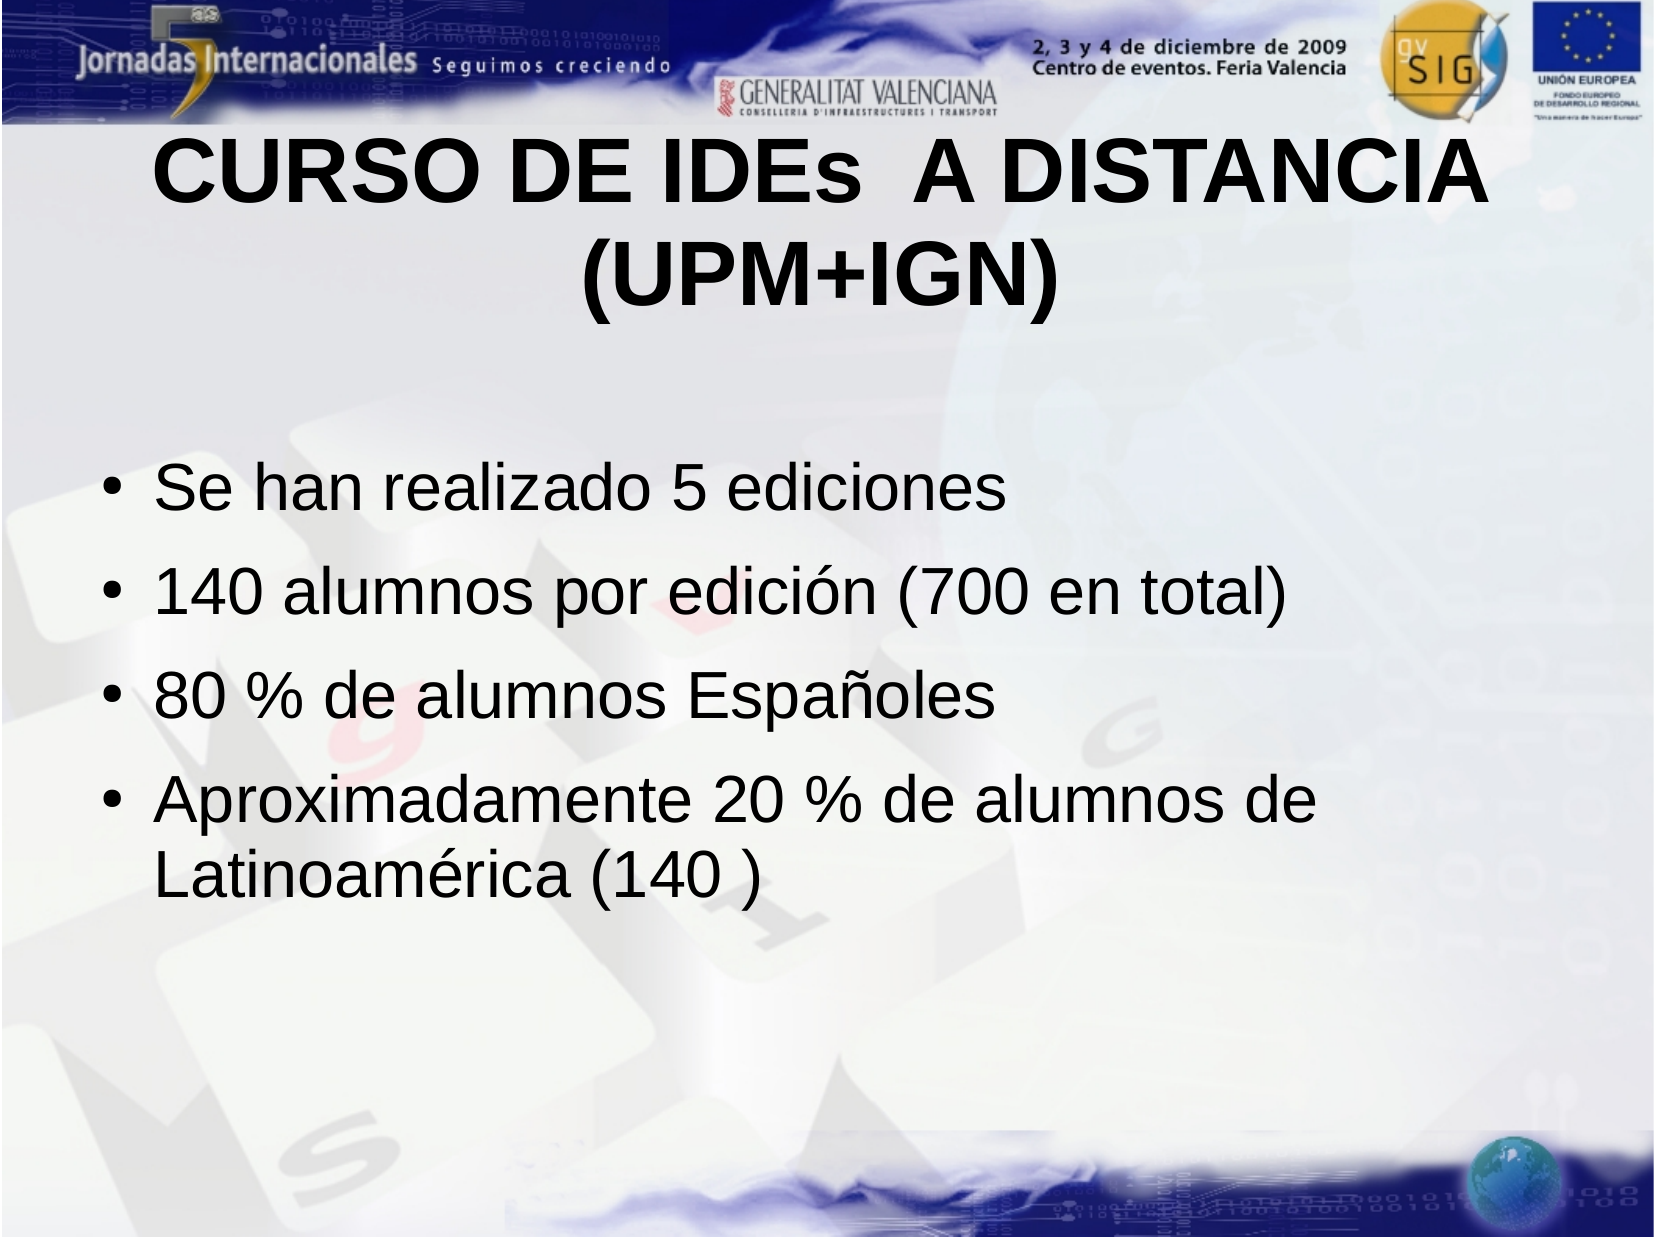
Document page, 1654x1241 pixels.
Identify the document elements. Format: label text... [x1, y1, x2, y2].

list Se han realizado 5 ediciones 140 alumnos por edición (700 en total) 80 % de alumnos Españoles Aproximadamente 20 % de alumnos de Latinoamérica (140 ) [82, 449, 1571, 987]
title CURSO DE IDEs A DISTANCIA (UPM+IGN) [76, 119, 1565, 325]
picture [2, 0, 1654, 1237]
